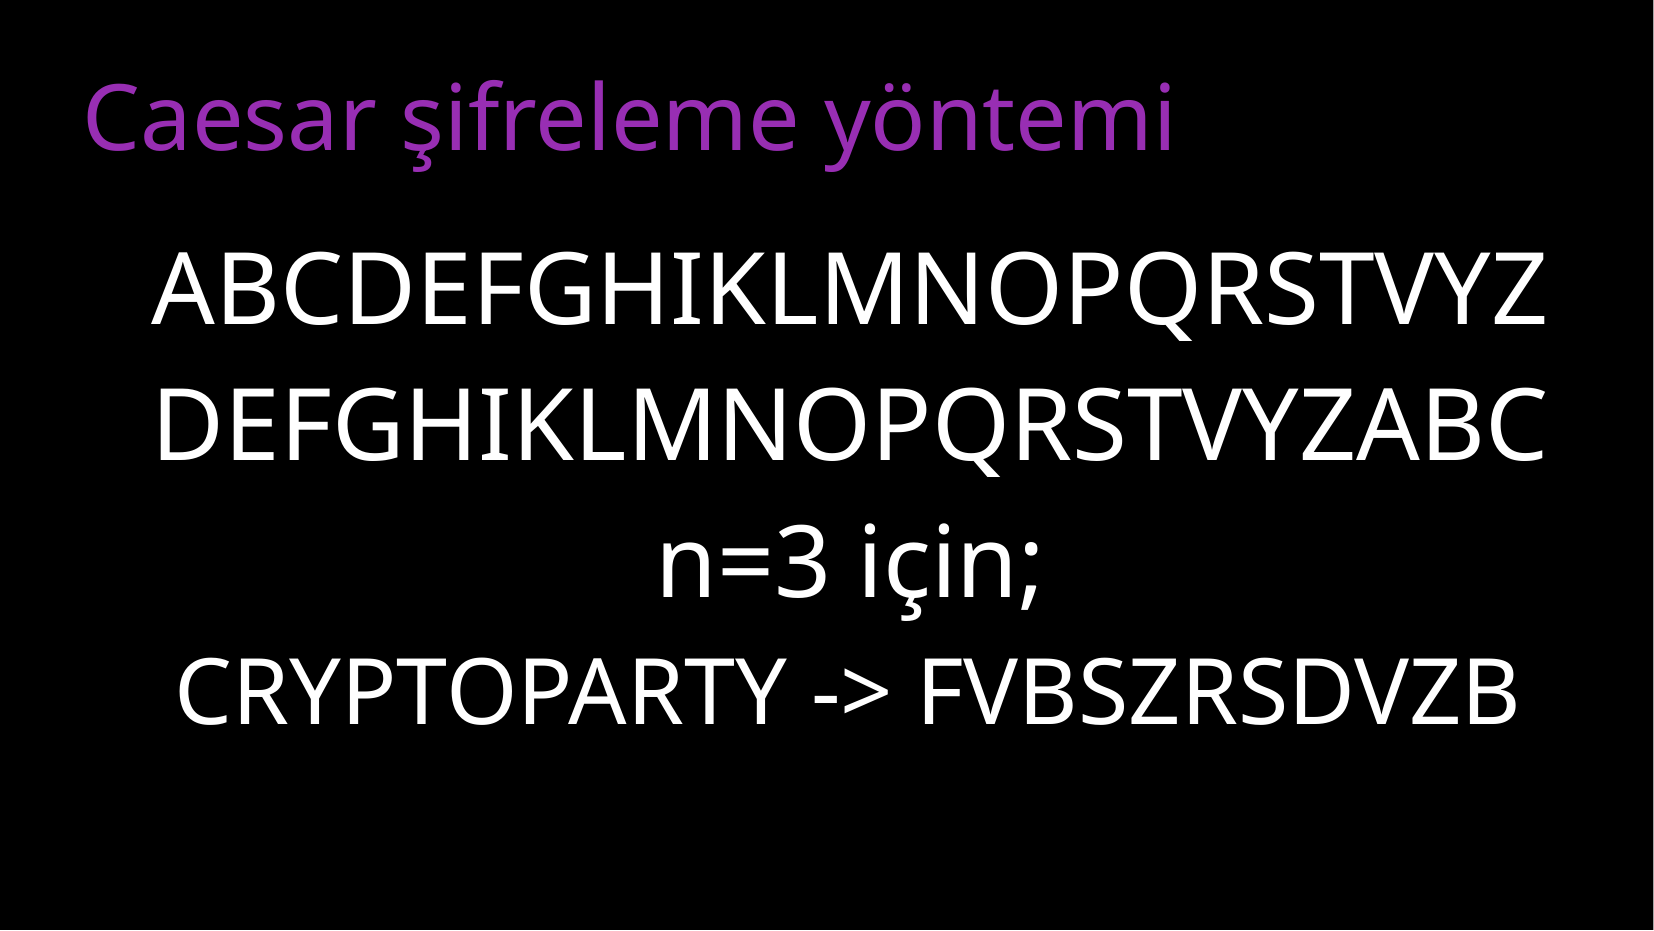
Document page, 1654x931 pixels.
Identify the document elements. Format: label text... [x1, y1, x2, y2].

title Caesar şifreleme yöntemi [82, 37, 1571, 193]
subtitle ABCDEFGHIKLMNOPQRSTVYZ DEFGHIKLMNOPQRSTVYZABC n=3 için; CRYPTOPARTY -> FVBSZRSDVZB [82, 217, 1571, 758]
